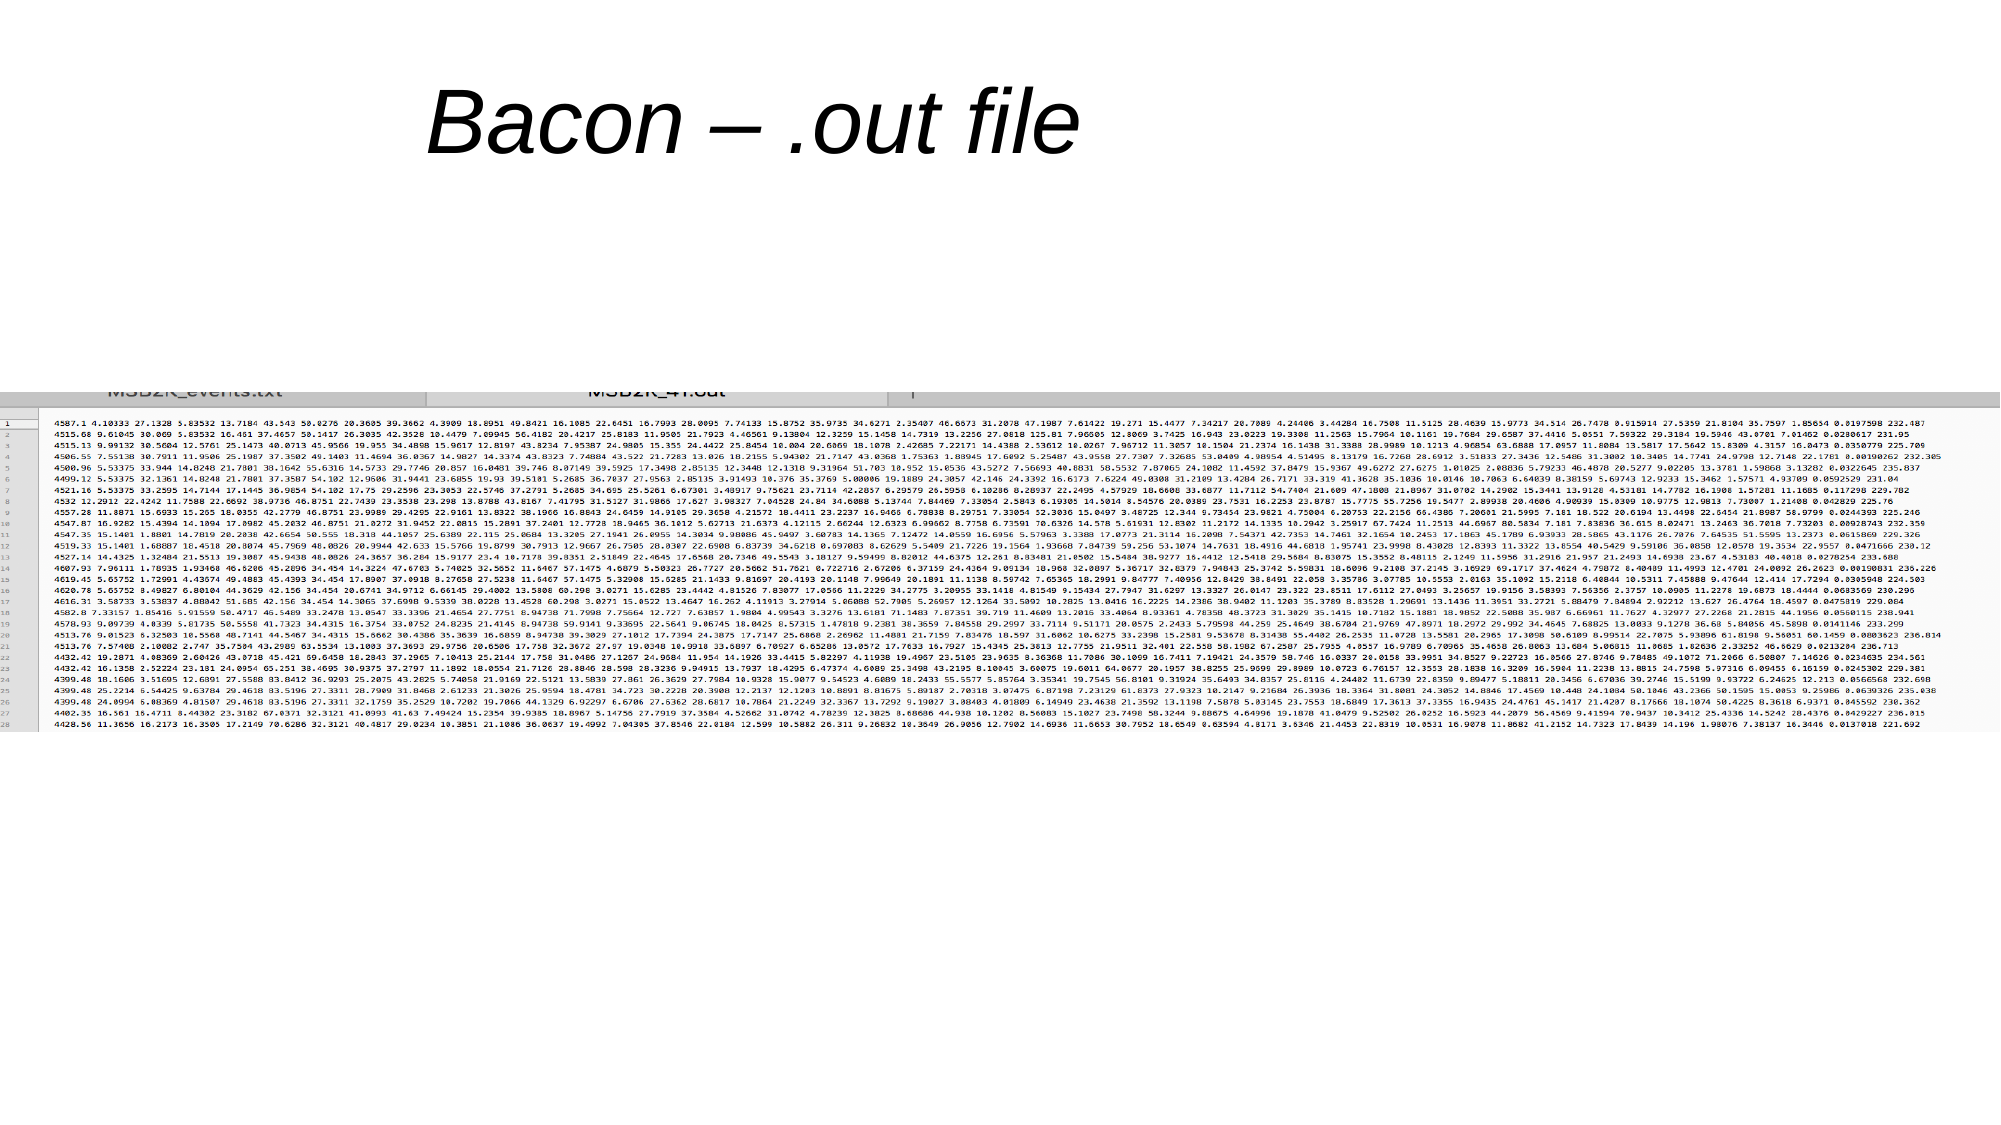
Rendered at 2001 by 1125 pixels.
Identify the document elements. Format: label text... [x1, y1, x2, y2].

picture [0, 392, 2000, 732]
text_box Bacon – .out file [425, 19, 1887, 230]
